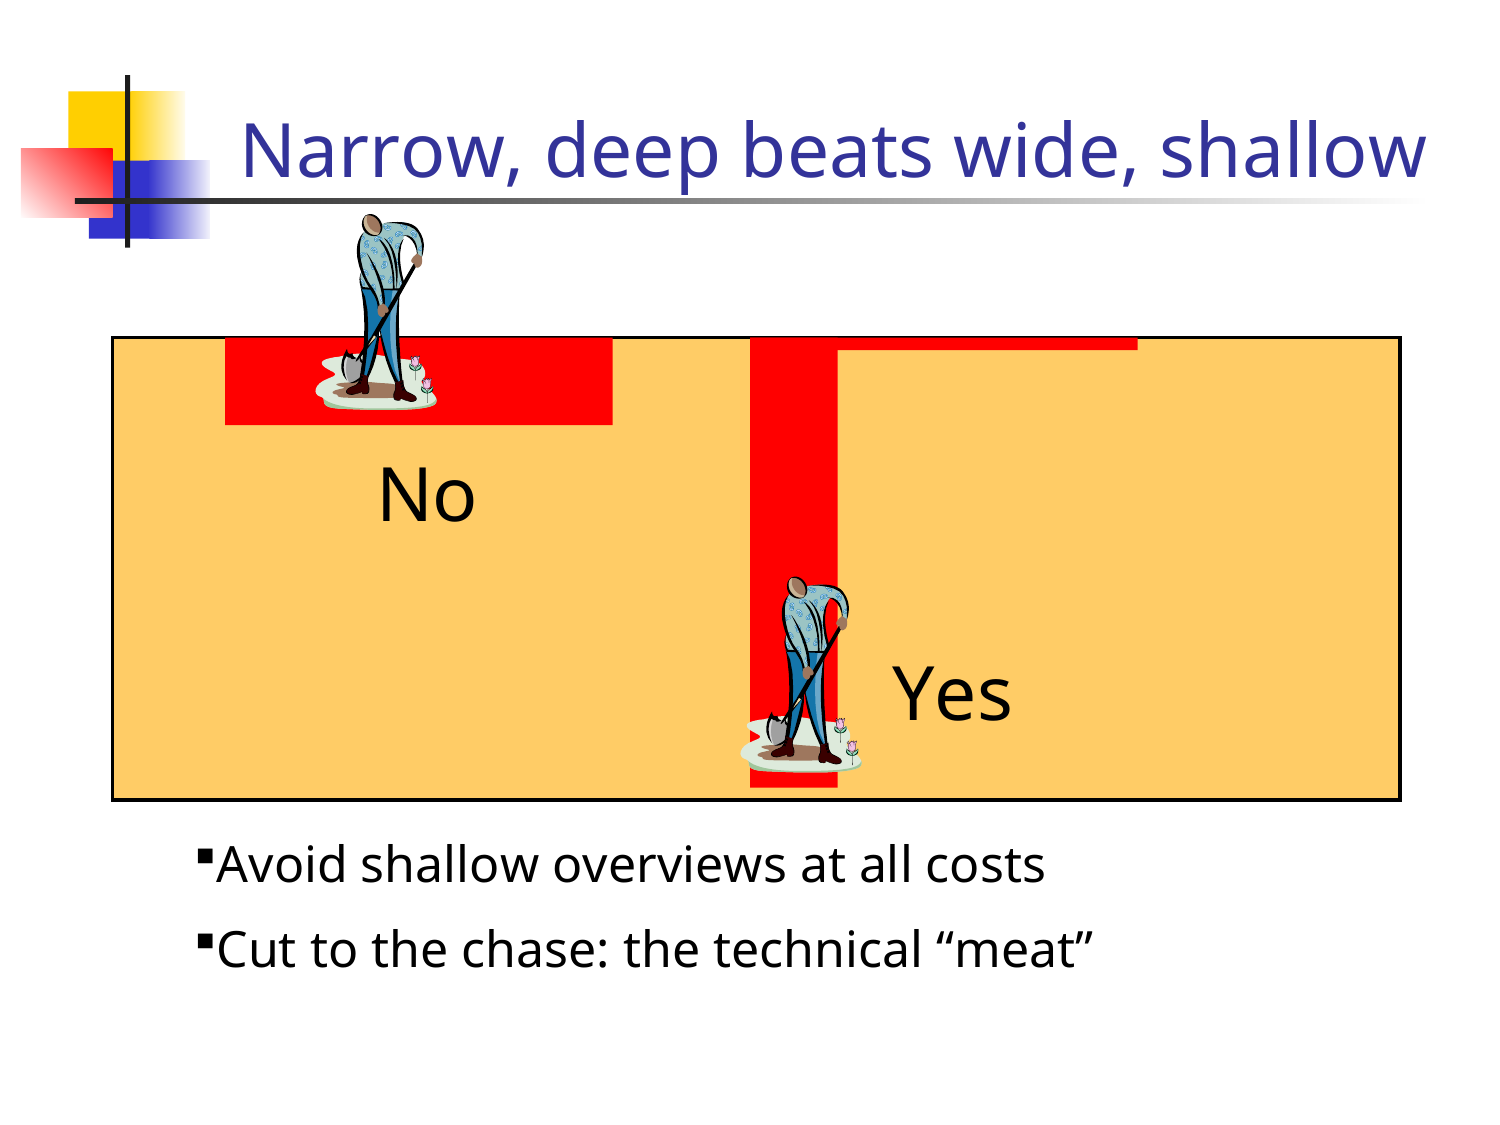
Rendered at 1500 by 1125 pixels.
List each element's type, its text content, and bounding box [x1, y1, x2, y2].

text_box Yes [877, 637, 1028, 743]
title Narrow, deep beats wide, shallow [224, 12, 1500, 200]
picture [312, 212, 442, 413]
text_box No [361, 438, 494, 544]
text_box [112, 337, 1401, 801]
picture [737, 575, 867, 775]
text_box Avoid shallow overviews at all costs Cut to the chase: the technical “meat” [179, 825, 1109, 986]
